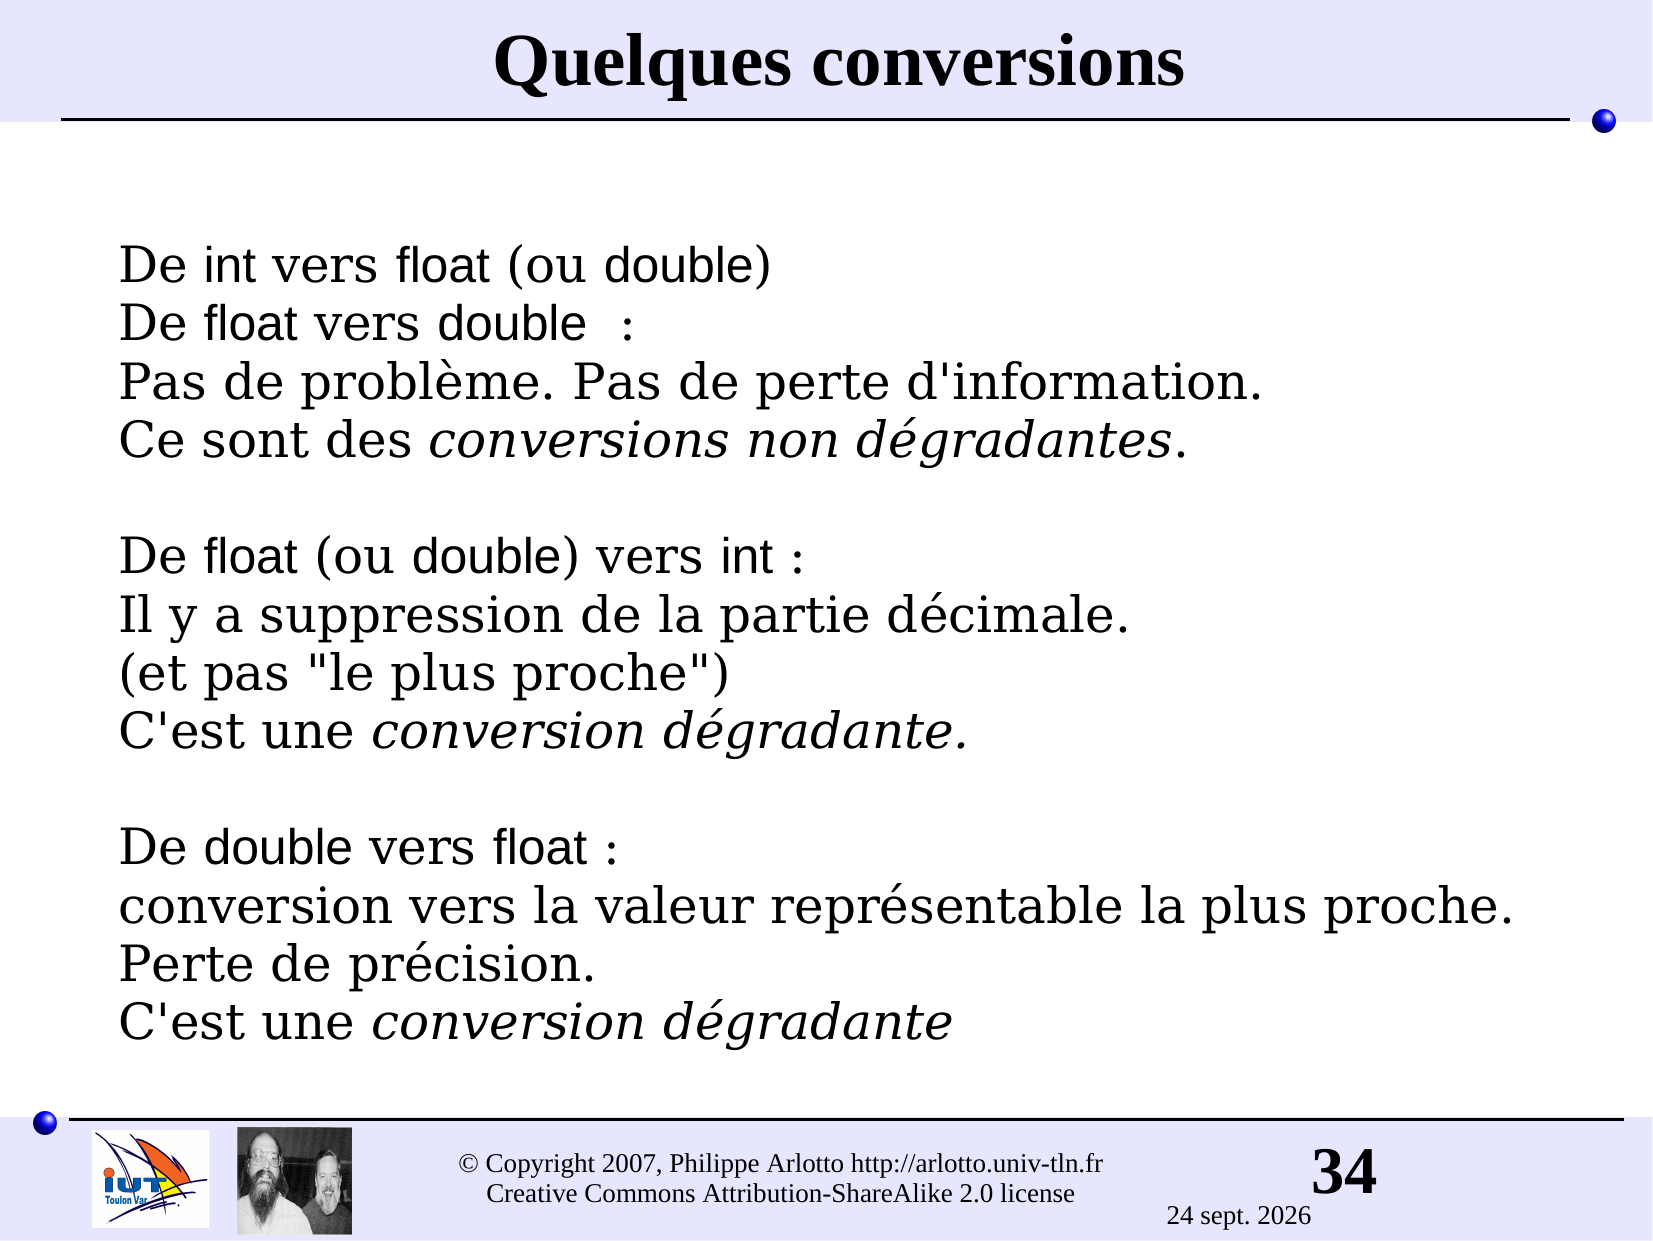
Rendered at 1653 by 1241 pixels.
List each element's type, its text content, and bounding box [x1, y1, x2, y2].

title Quelques conversions [95, 11, 1585, 110]
picture [237, 1127, 352, 1235]
text_box De int vers float (ou double) De float vers double : Pas de problème. Pas de perte d'information. Ce sont des conversions non dégradantes. De float (ou double) vers int : Il y a suppression de la partie décimale. (et pas "le plus proche") C'est une conversion dégradante. De double vers float : conversion vers la valeur représentable la plus proche. Perte de précision. C'est une conversion dégradante [118, 236, 1517, 1052]
